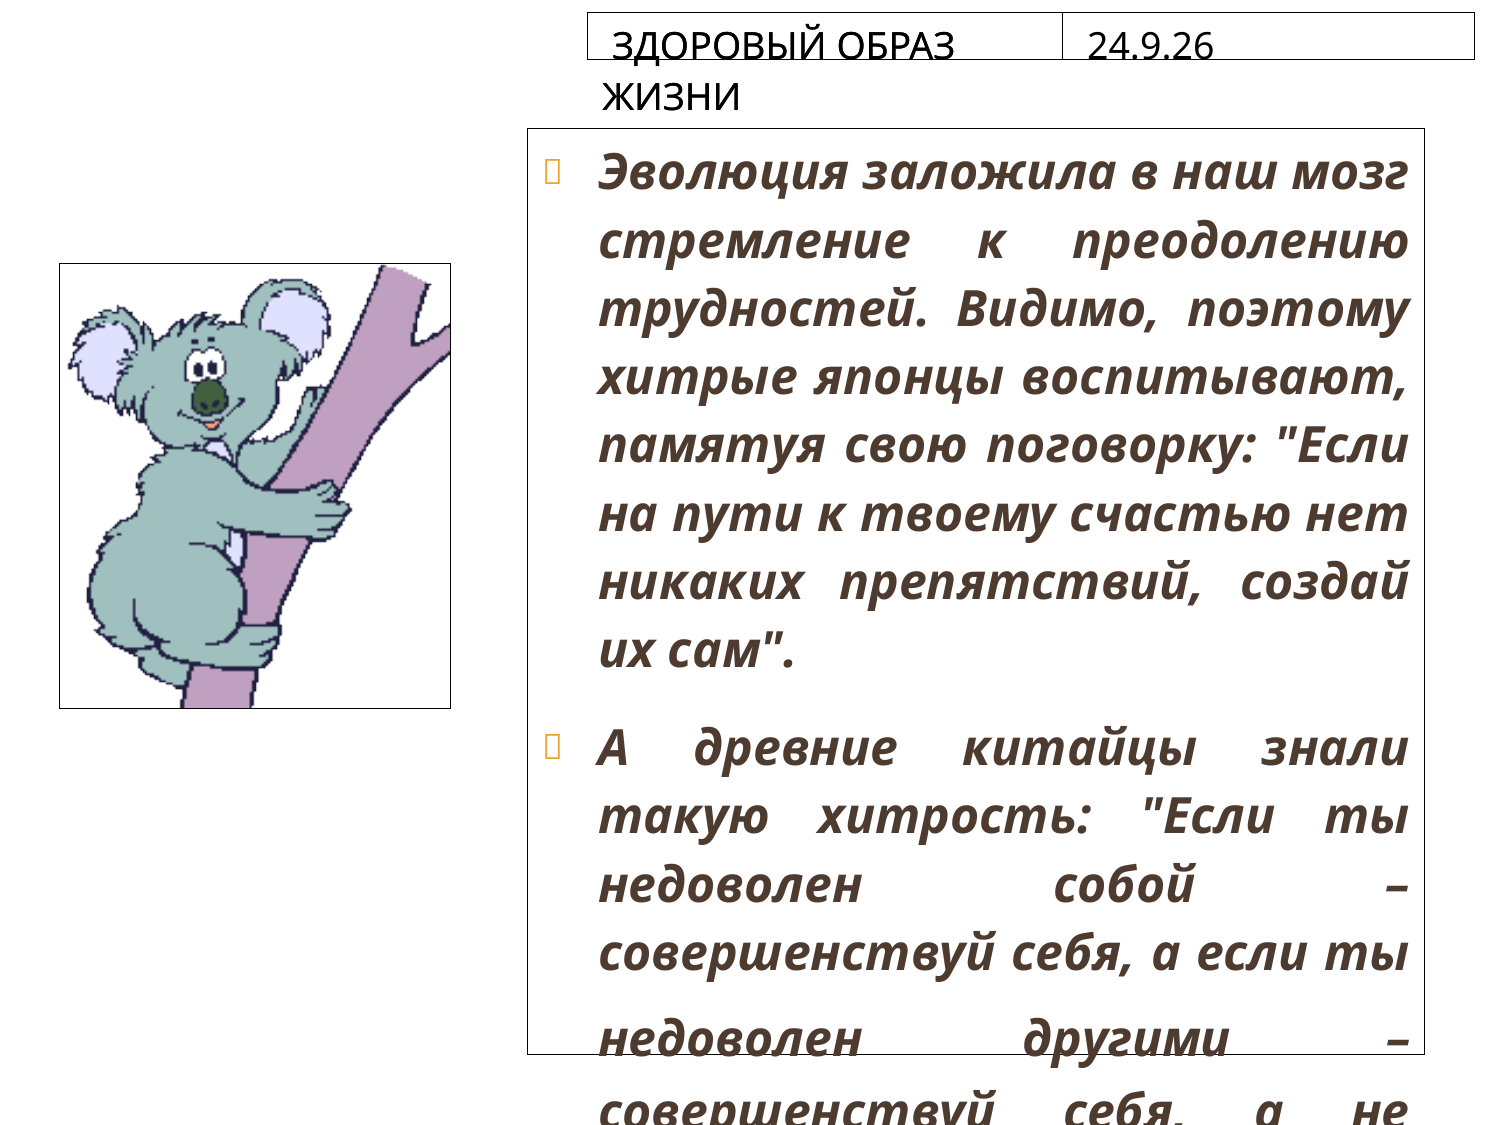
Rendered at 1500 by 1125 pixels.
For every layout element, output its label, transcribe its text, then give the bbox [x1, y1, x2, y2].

footer ЗДОРОВЫЙ ОБРАЗ ЖИЗНИ [587, 12, 1063, 60]
picture [59, 263, 451, 709]
list Эволюция заложила в наш мозг стремление к преодолению трудностей. Видимо, поэтому хитрые японцы воспитывают, памятуя свою поговорку: "Если на пути к твоему счастью нет никаких препятствий, создай их сам". А древние китайцы знали такую хитрость: "Если ты недоволен собой – совершенствуй себя, а если ты недоволен другими – совершенствуй себя, а не других". [527, 128, 1425, 1055]
